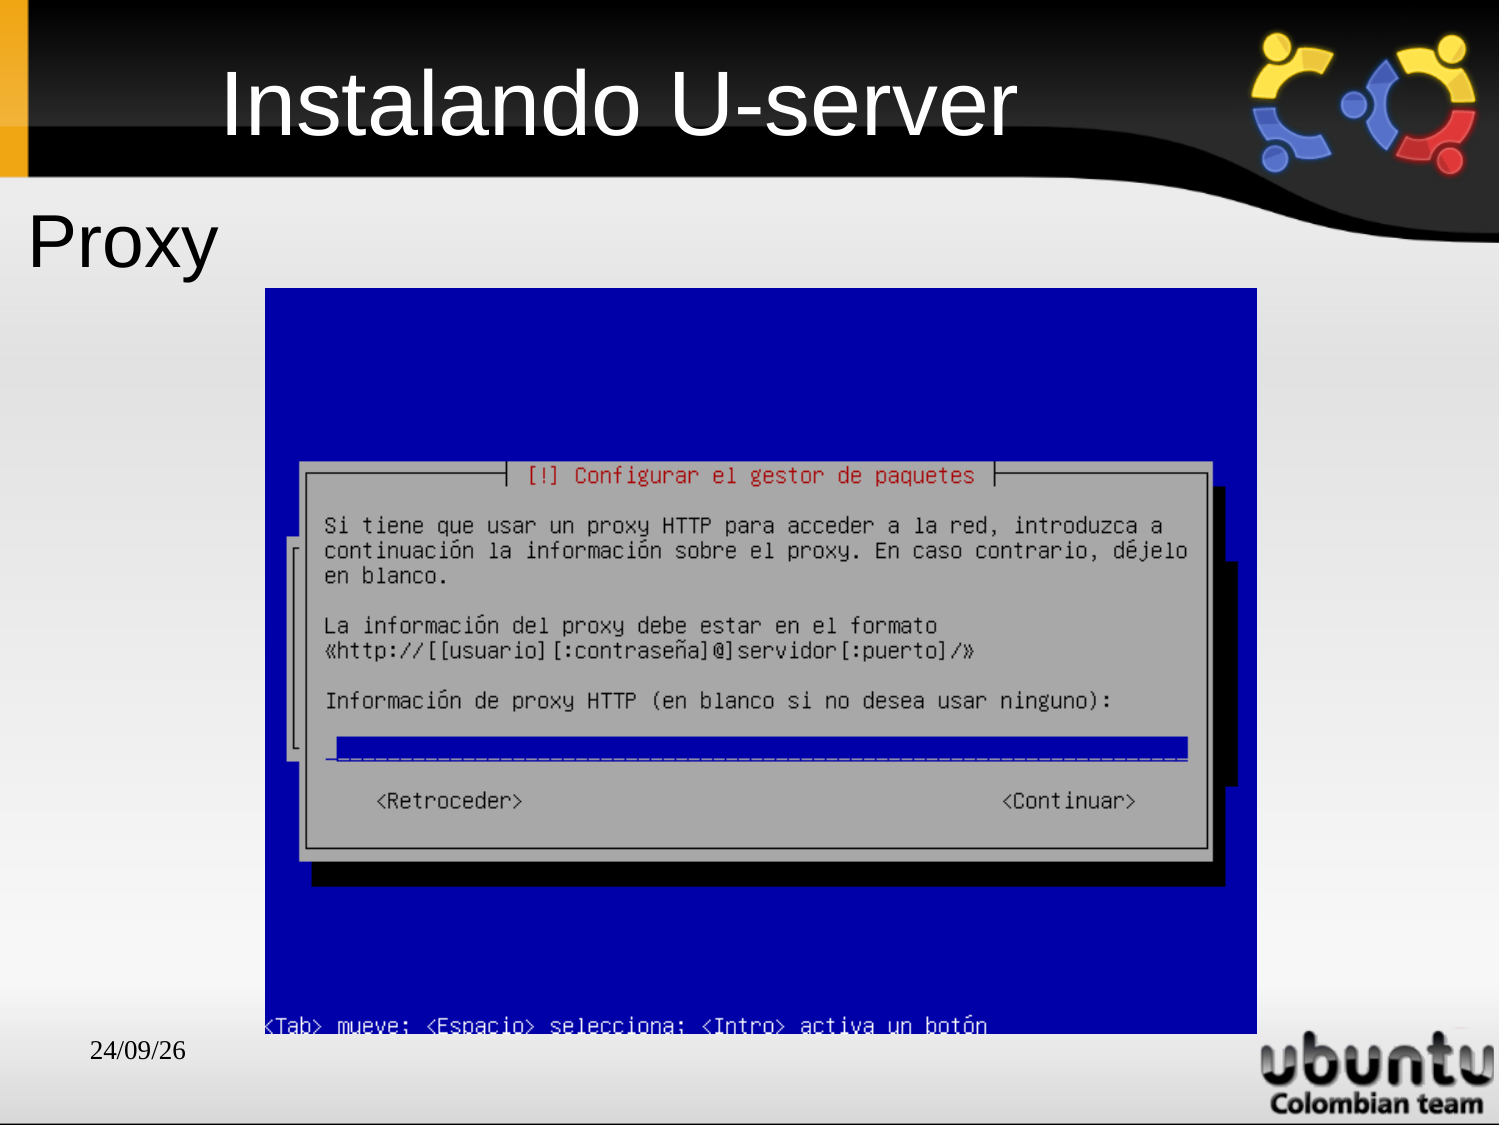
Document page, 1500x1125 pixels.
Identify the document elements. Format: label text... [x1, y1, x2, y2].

title Instalando U-server [59, 29, 1182, 178]
title Proxy [27, 128, 1303, 356]
picture [0, 0, 1499, 1125]
